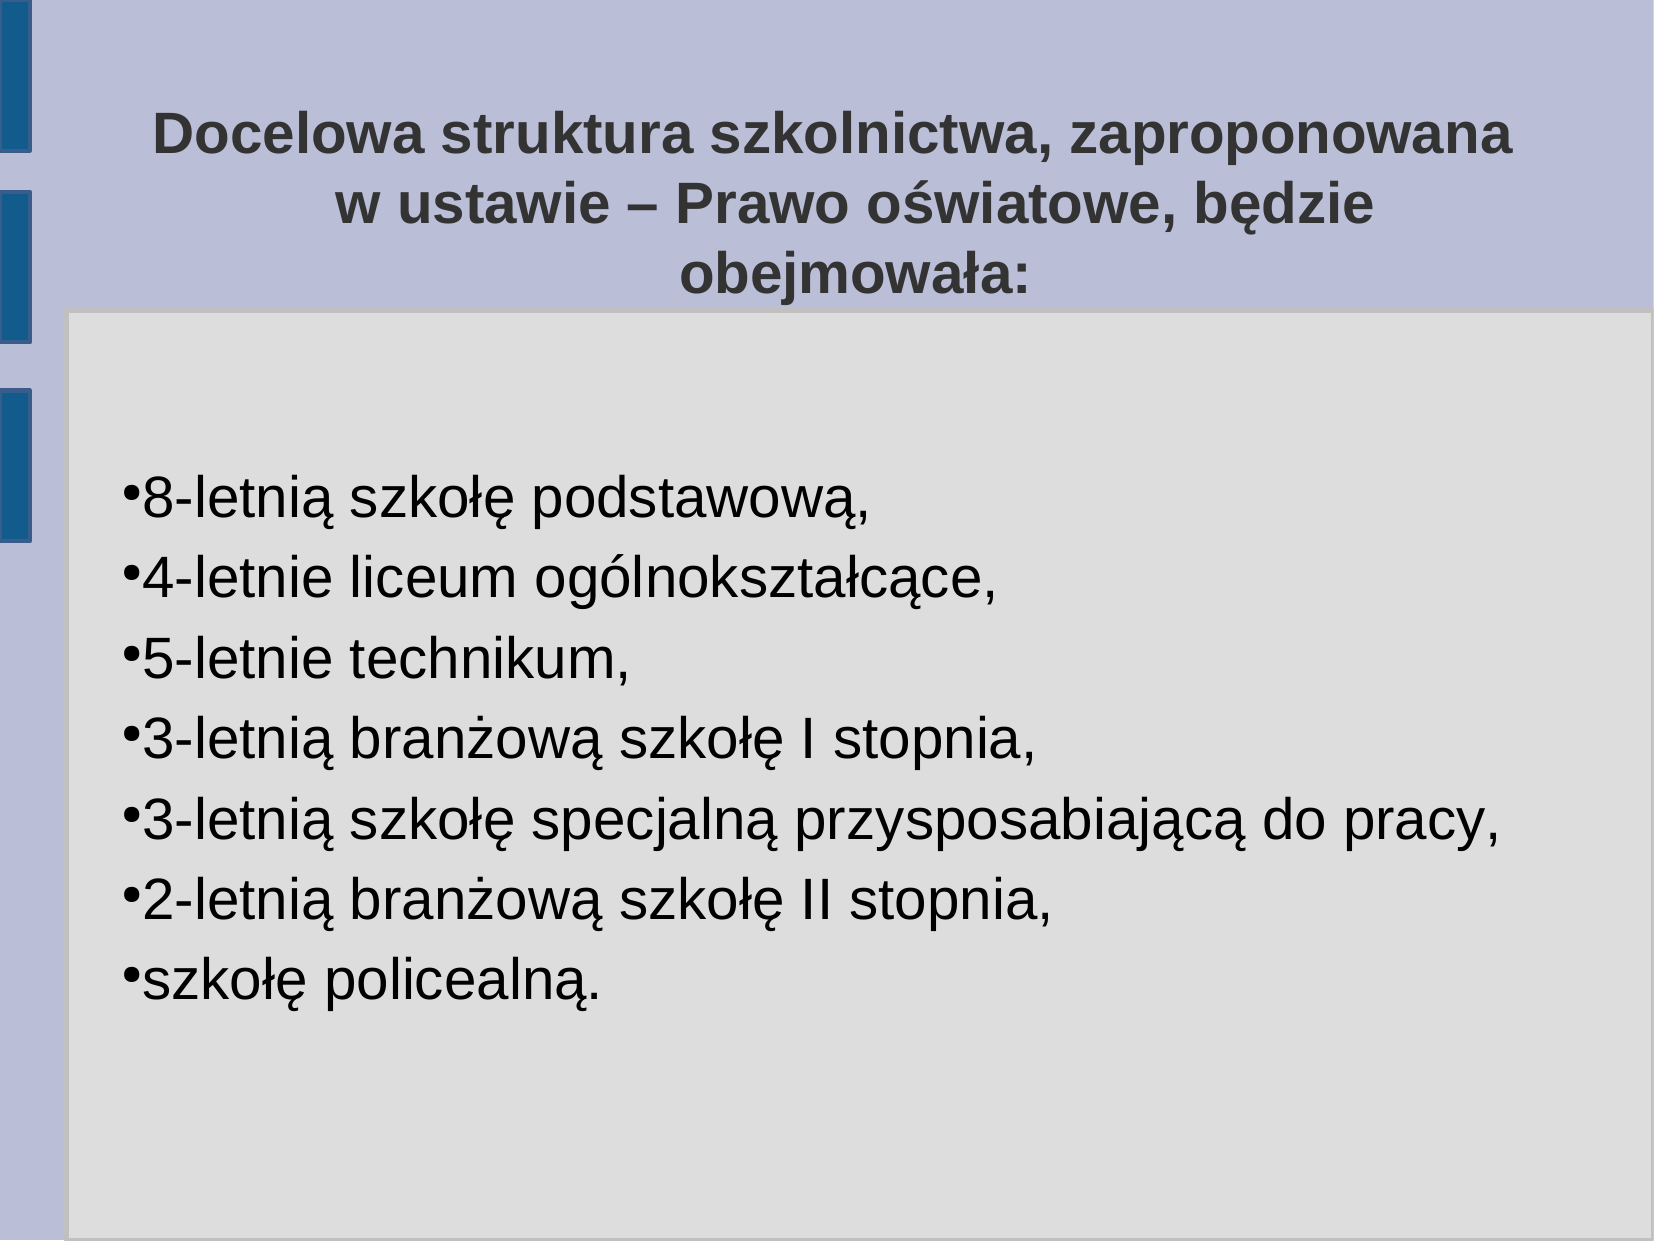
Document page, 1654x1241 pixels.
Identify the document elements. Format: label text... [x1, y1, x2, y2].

subtitle 8-letnią szkołę podstawową, 4-letnie liceum ogólnokształcące, 5-letnie technikum, 3-letnią branżową szkołę I stopnia, 3-letnią szkołę specjalną przysposabiającą do pracy, 2-letnią branżową szkołę II stopnia, szkołę policealną. [121, 352, 1534, 1119]
title Docelowa struktura szkolnictwa, zaproponowana w ustawie – Prawo oświatowe, będzie obejmowała: [121, 94, 1534, 295]
